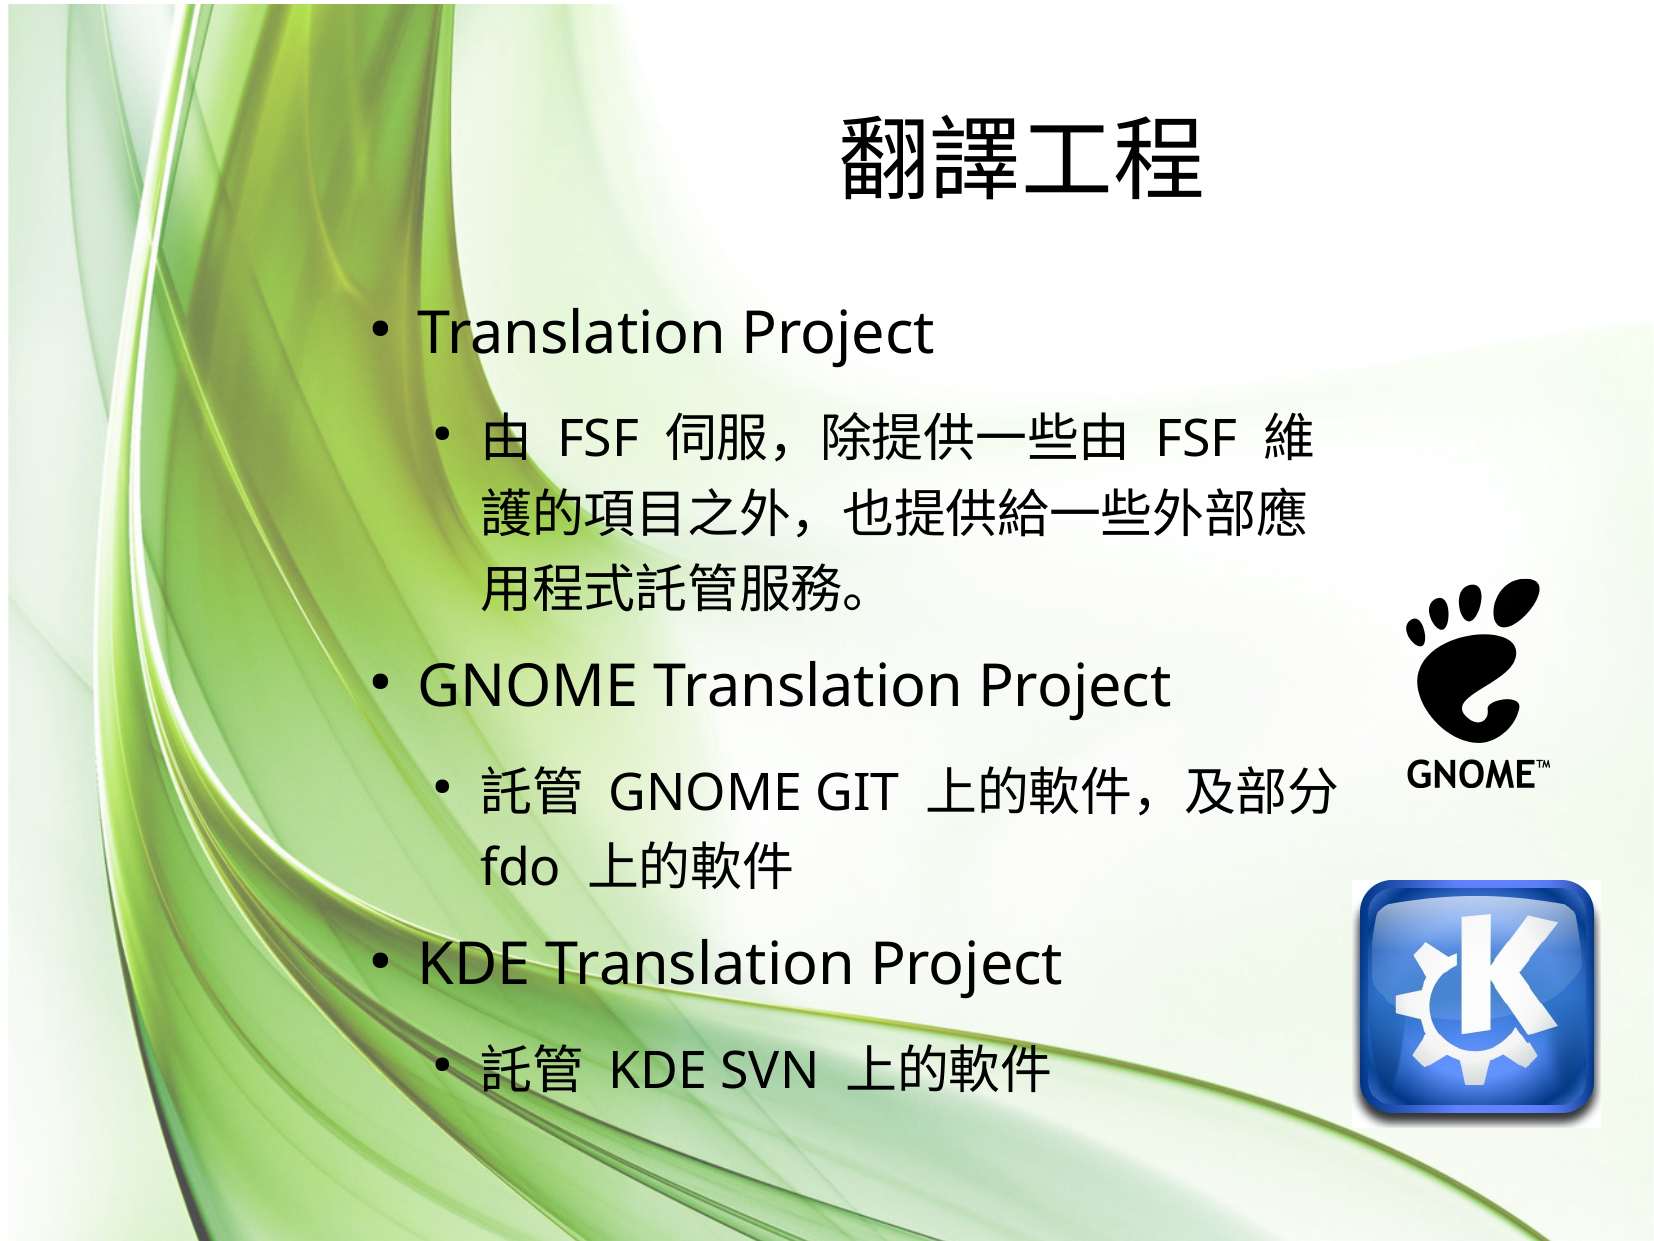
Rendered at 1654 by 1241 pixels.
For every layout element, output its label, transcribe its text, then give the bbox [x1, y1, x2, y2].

picture [1352, 880, 1601, 1128]
title 翻譯工程 [472, 49, 1571, 257]
list Translation Project 由 FSF 伺服，除提供一些由 FSF 維護的項目之外，也提供給一些外部應用程式託管服務。 GNOME Translation Project 託管 GNOME GIT 上的軟件，及部分 fdo 上的軟件 KDE Translation Project 託管 KDE SVN 上的軟件 [354, 290, 1359, 1109]
picture [1387, 560, 1564, 803]
